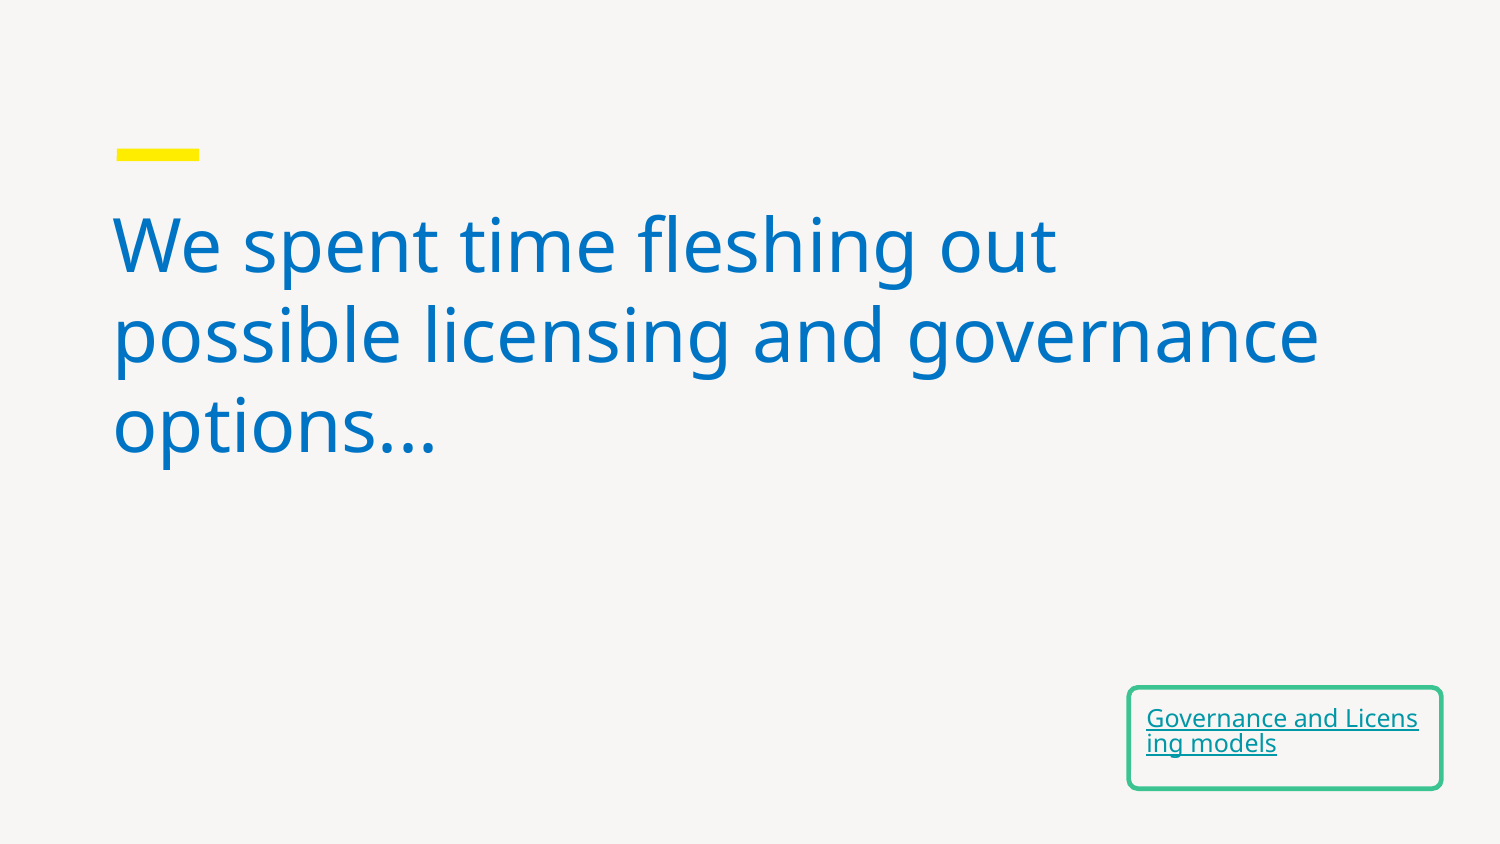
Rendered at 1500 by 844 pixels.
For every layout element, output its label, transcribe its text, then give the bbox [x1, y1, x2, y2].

title We spent time fleshing out possible licensing and governance options... [112, 197, 1340, 493]
text_box Governance and Licensing models [1128, 687, 1442, 789]
